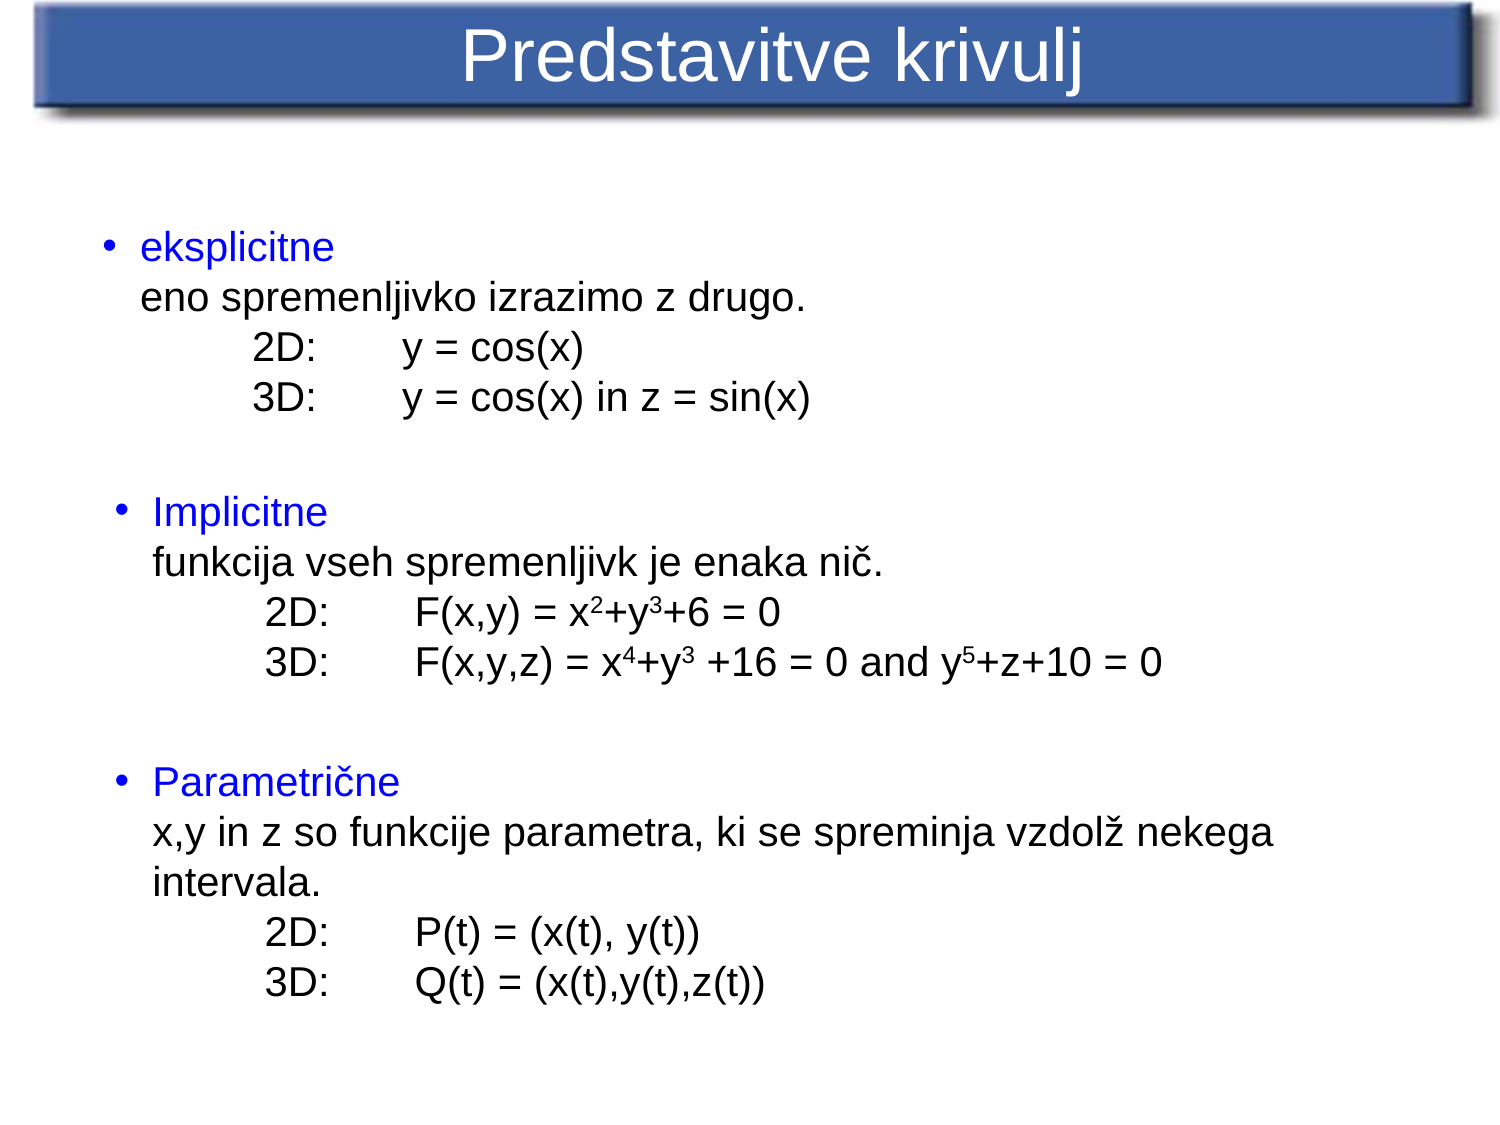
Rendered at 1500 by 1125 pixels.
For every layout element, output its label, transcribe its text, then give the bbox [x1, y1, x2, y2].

text_box Implicitne funkcija vseh spremenljivk je enaka nič. 2D: F(x,y) = x2+y3+6 = 0 3D: F(x,y,z) = x4+y3 +16 = 0 and y5+z+10 = 0 [99, 477, 1413, 693]
text_box Parametrične x,y in z so funkcije parametra, ki se spreminja vzdolž nekega intervala. 2D: P(t) = (x(t), y(t)) 3D: Q(t) = (x(t),y(t),z(t)) [99, 747, 1413, 1013]
title Predstavitve krivulj [135, 0, 1411, 103]
text_box eksplicitne eno spremenljivko izrazimo z drugo. 2D: y = cos(x) 3D: y = cos(x) in z = sin(x) [87, 212, 1401, 428]
picture [32, 0, 1500, 127]
